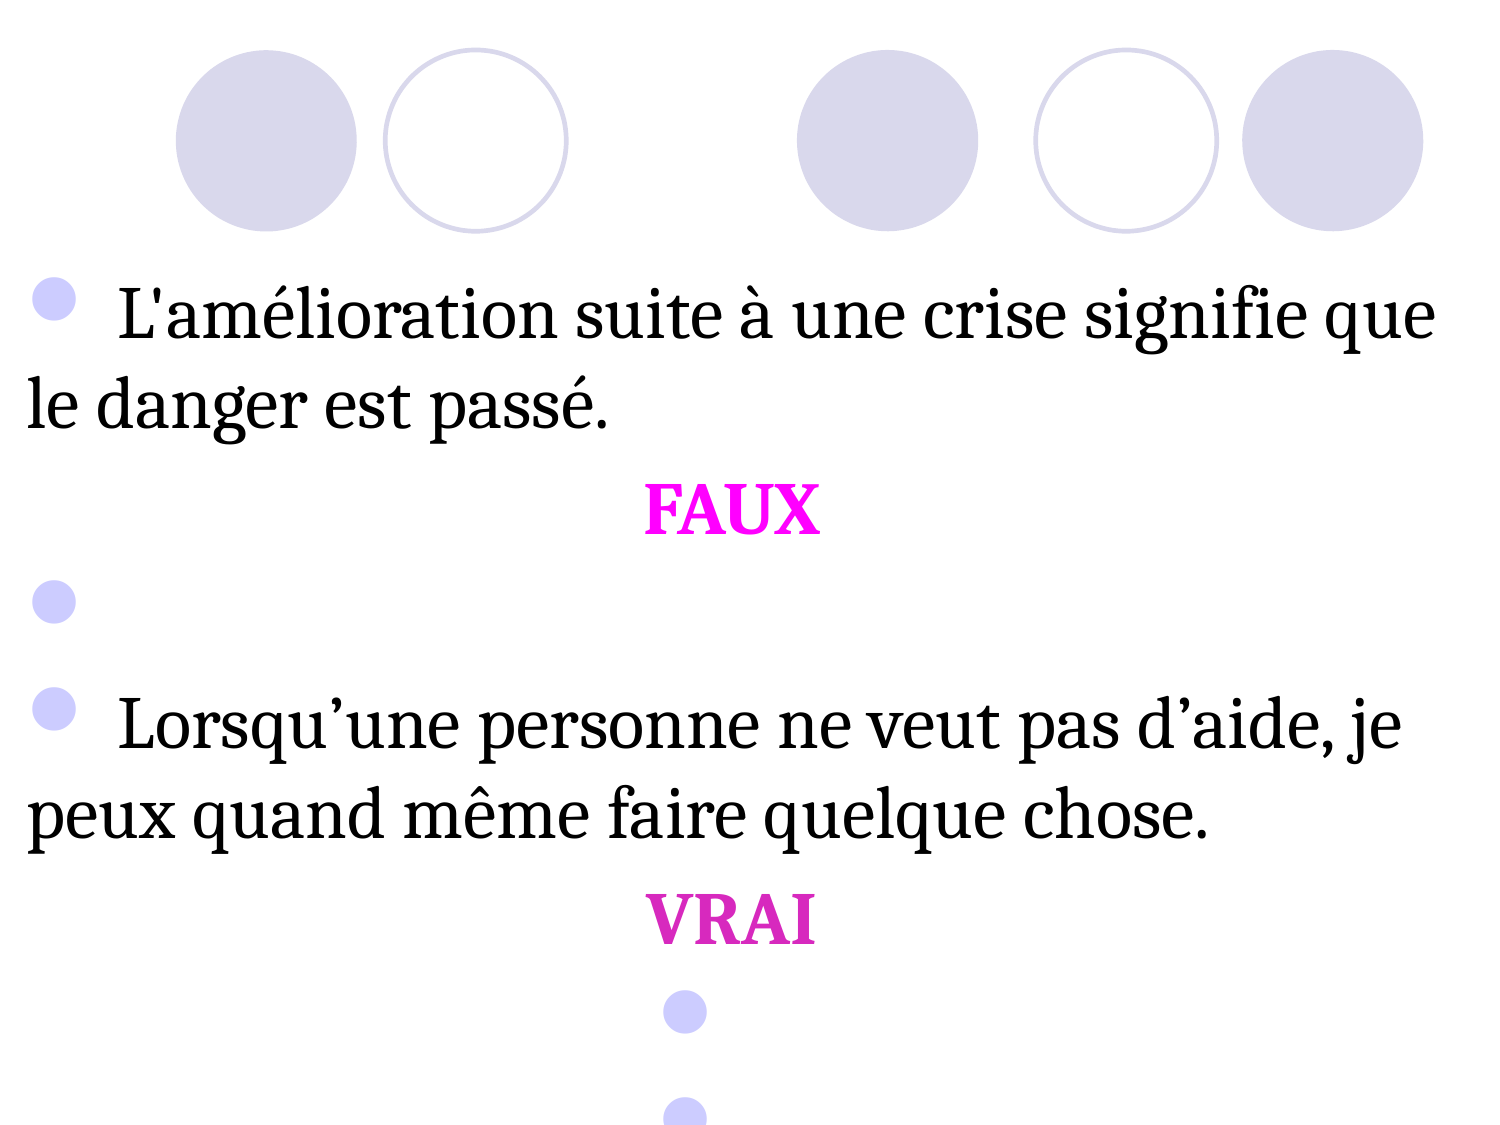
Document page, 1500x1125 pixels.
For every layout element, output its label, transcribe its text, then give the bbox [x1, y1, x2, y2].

text_box L'amélioration suite à une crise signifie que le danger est passé. FAUX Lorsqu’une personne ne veut pas d’aide, je peux quand même faire quelque chose. VRAI [11, 255, 1481, 1028]
